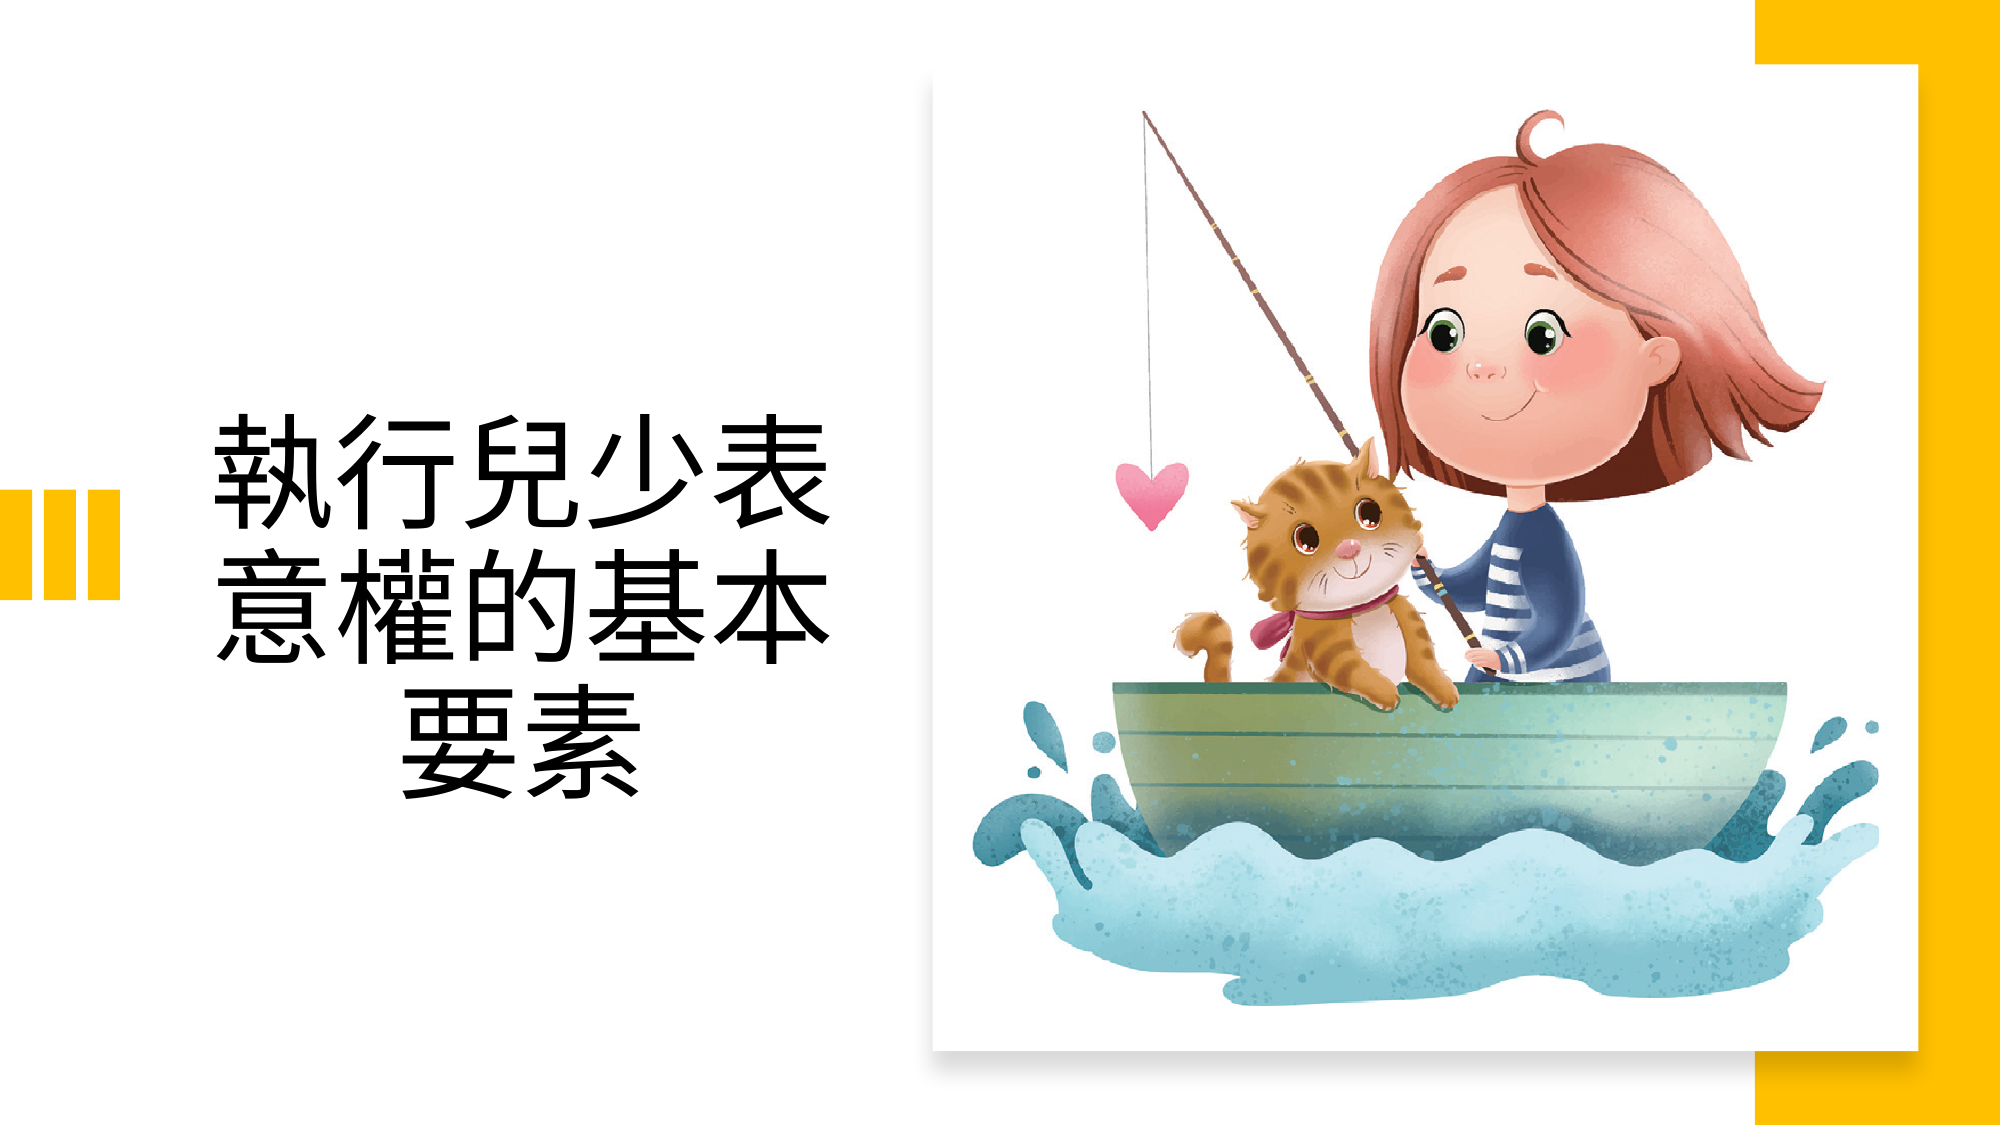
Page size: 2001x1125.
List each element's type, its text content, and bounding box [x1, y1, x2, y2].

picture [972, 109, 1879, 1006]
text_box [0, 0, 2000, 1125]
title 執行兒少表意權的基本要素 [183, 404, 860, 796]
